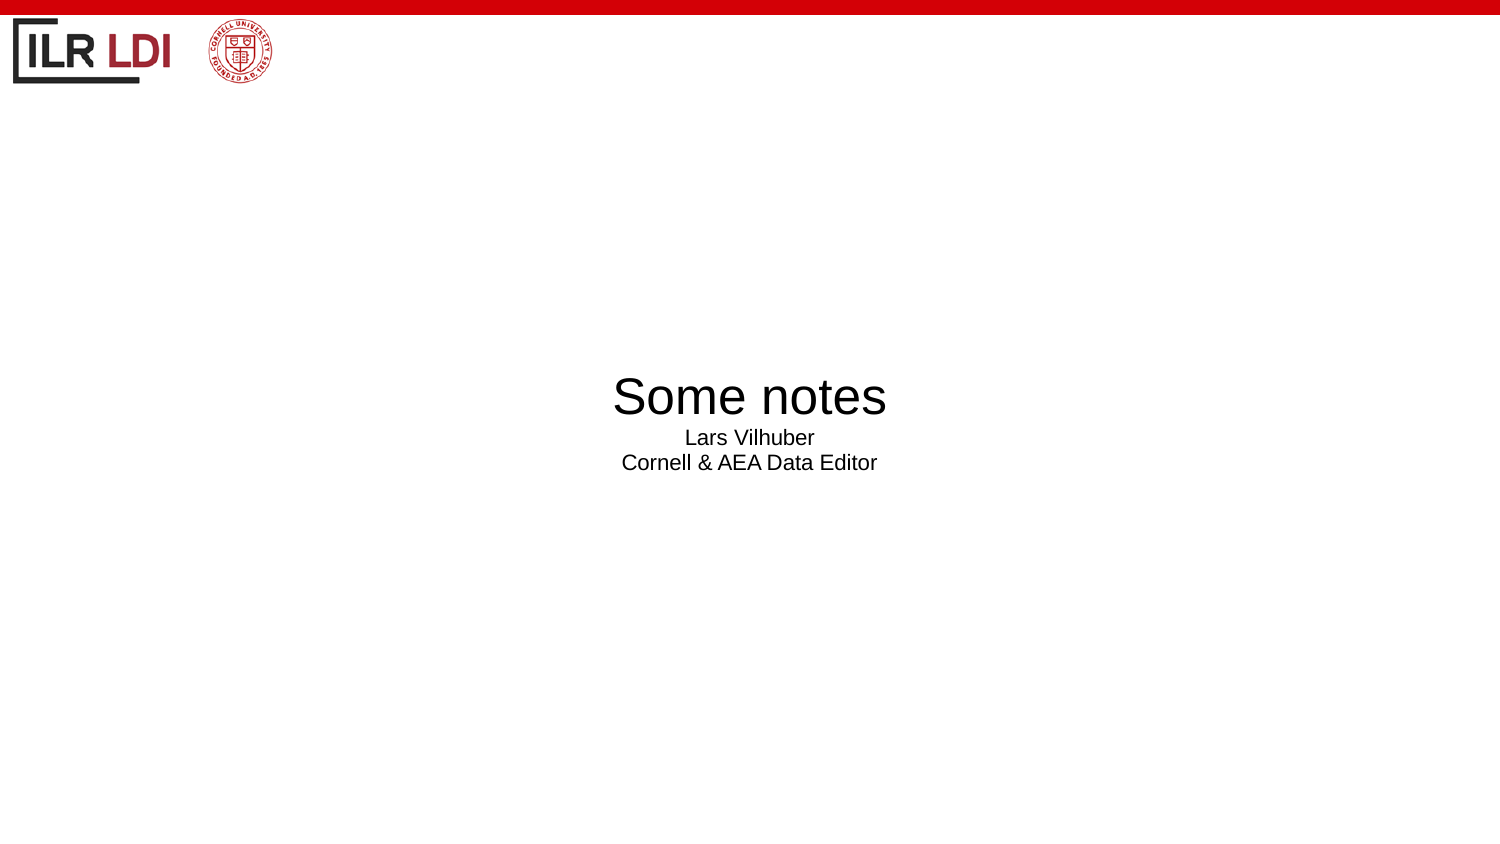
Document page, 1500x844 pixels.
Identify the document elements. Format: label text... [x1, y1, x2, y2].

picture [0, 15, 301, 102]
title Some notes Lars Vilhuber Cornell & AEA Data Editor [51, 352, 1449, 491]
